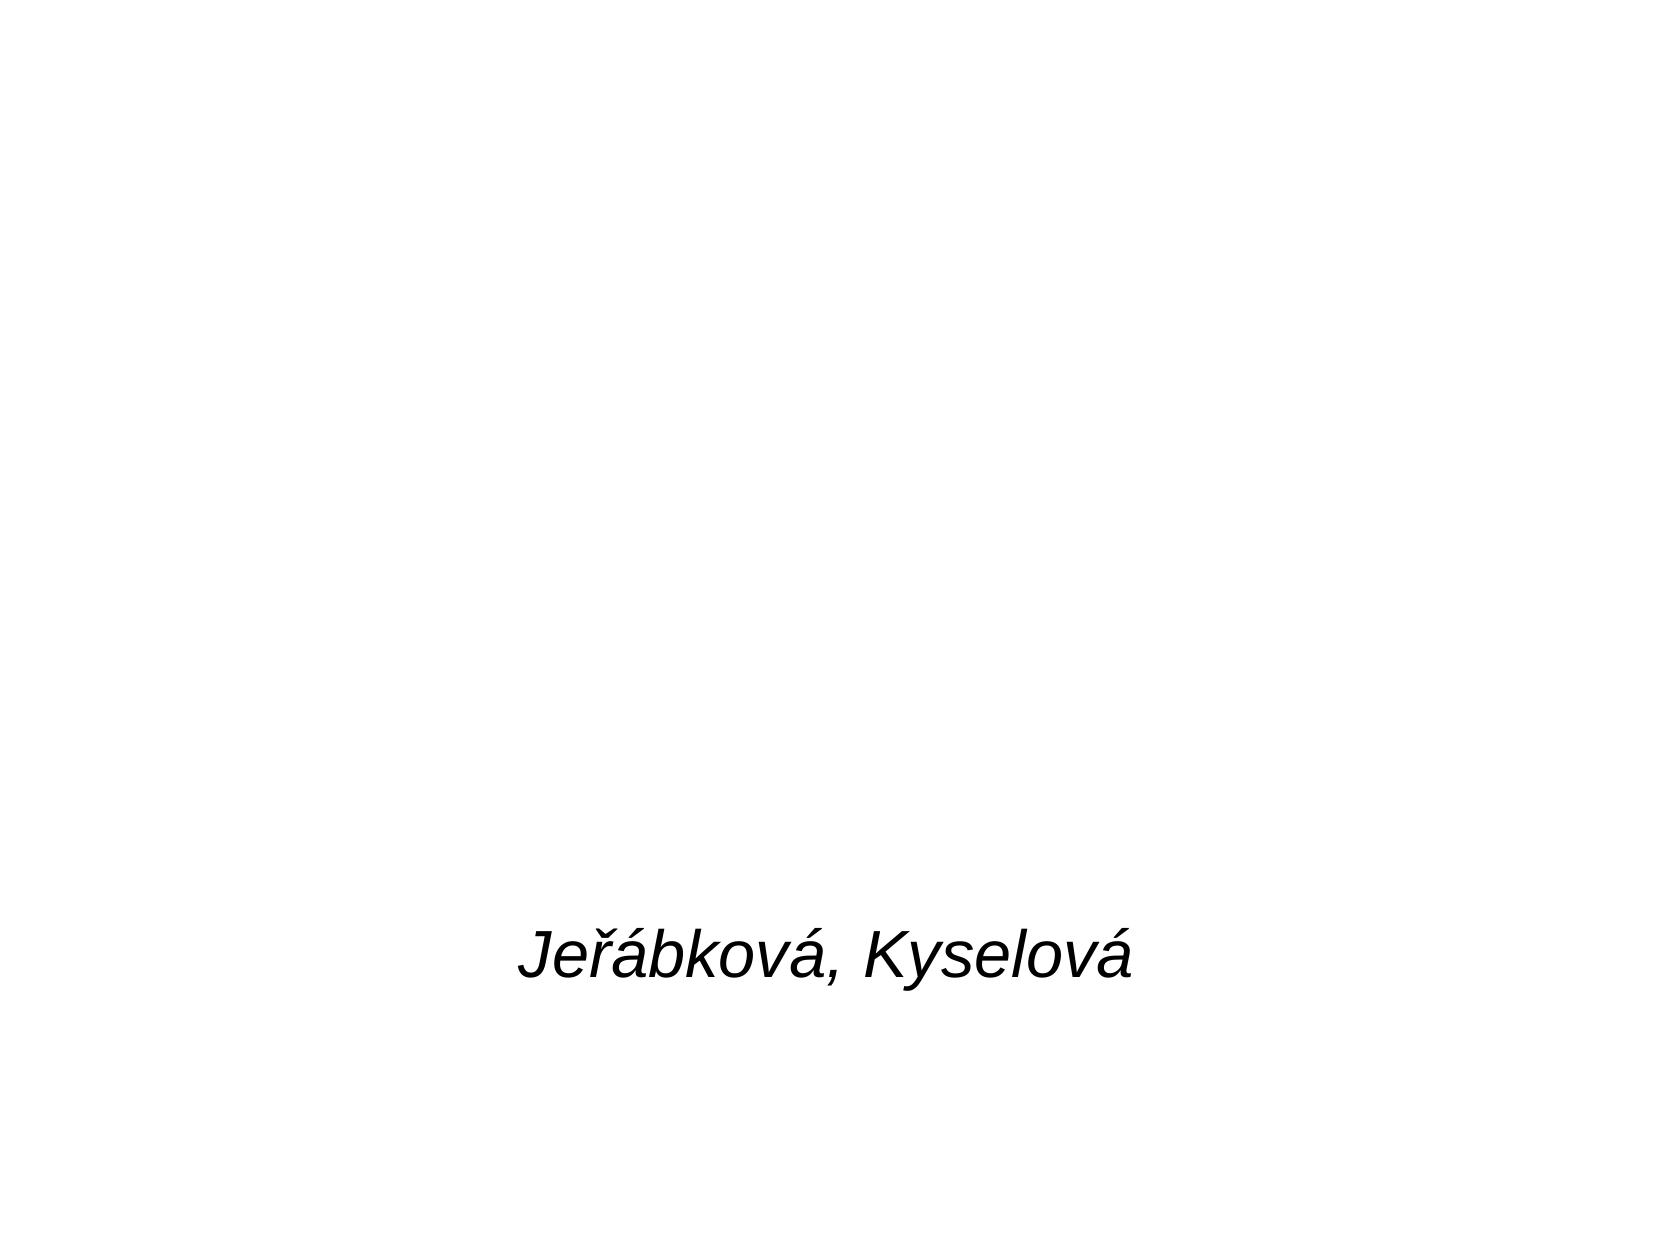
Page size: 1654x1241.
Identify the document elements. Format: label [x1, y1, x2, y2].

list [82, 290, 1571, 1109]
